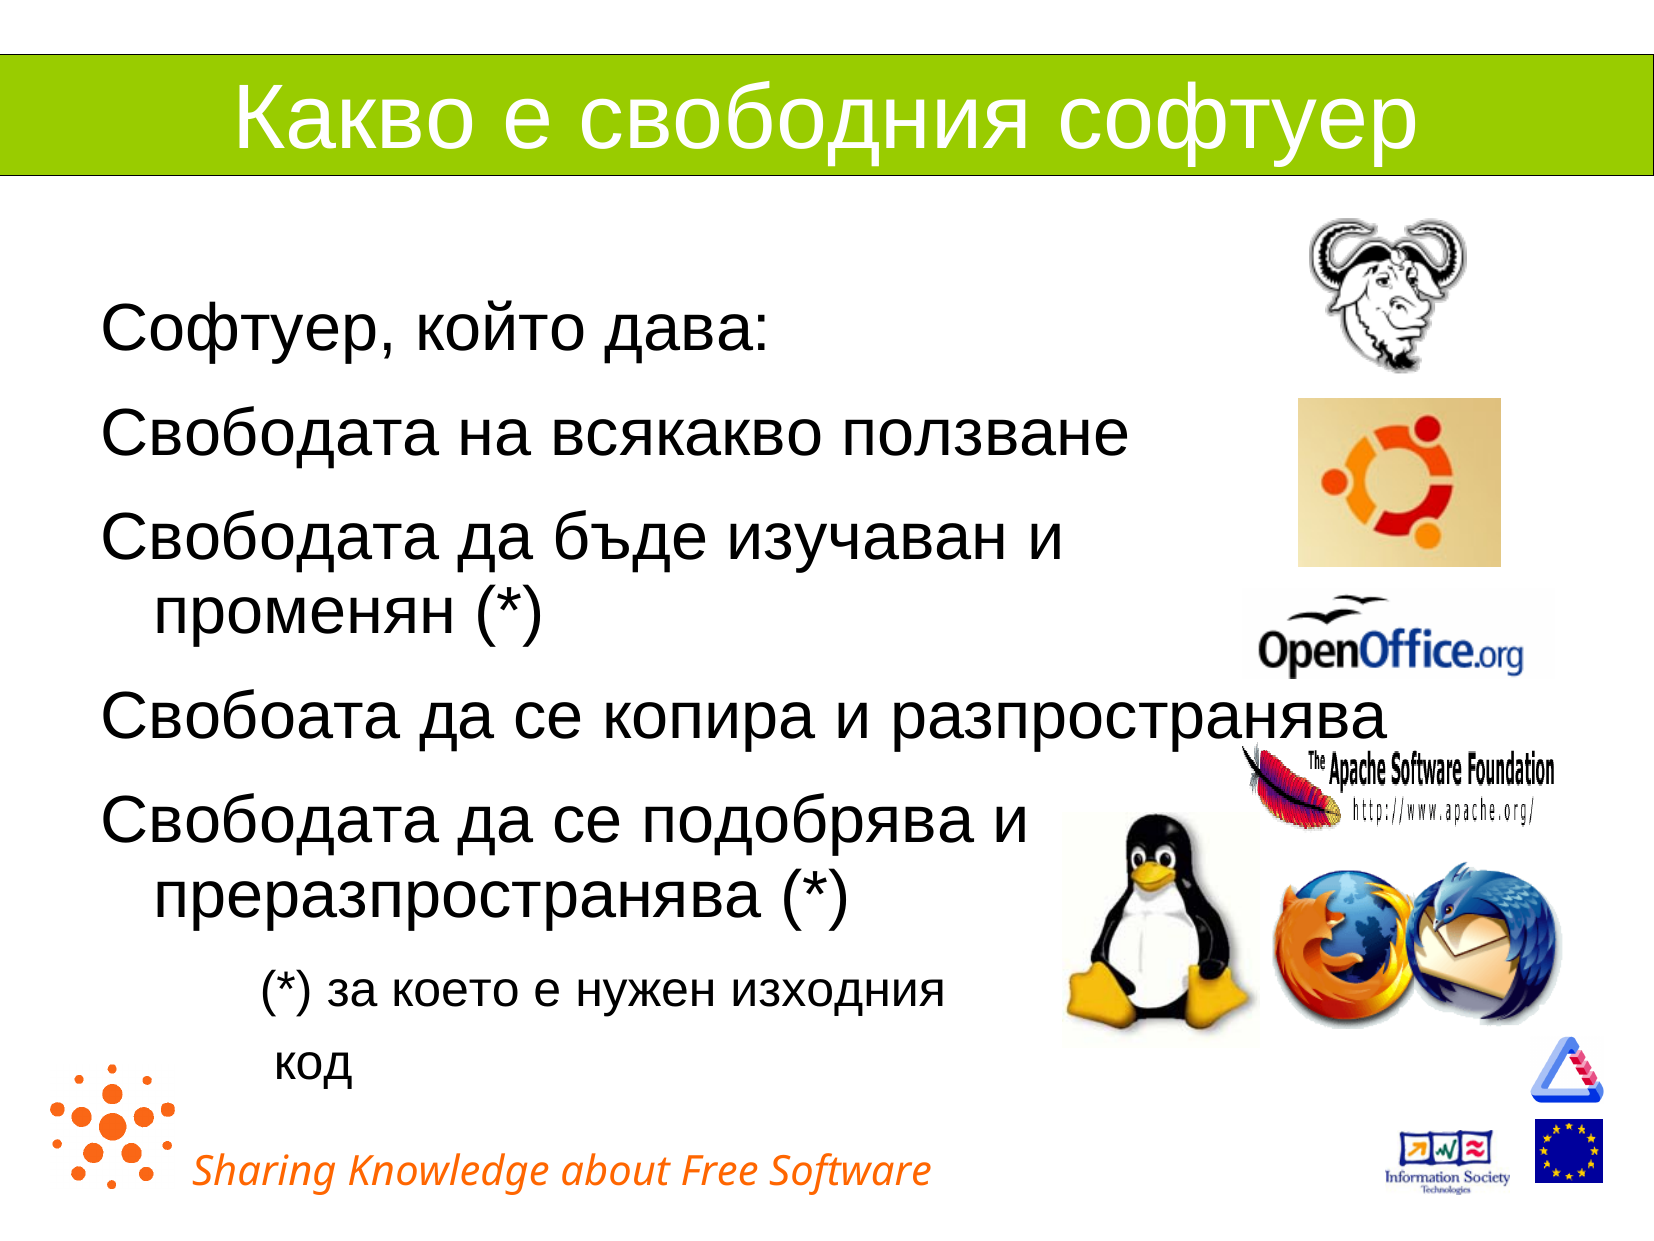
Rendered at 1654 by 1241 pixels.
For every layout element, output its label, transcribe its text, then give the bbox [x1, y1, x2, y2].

picture [1062, 741, 1573, 1049]
picture [1571, 1036, 1604, 1104]
picture [1309, 214, 1467, 380]
picture [50, 1064, 175, 1189]
picture [1535, 1119, 1603, 1183]
picture [1385, 1161, 1510, 1195]
picture [1242, 588, 1555, 680]
picture [1298, 398, 1501, 567]
title Какво е свободния софтуер [82, 59, 1571, 174]
list Софтуер, който дава: Свободата на всякакво ползване Свободата да бъде изучаван и променян (*) Свобоата да се копира и разпространява Свободата да се подобрява и преразпространява (*) (*) за което е нужен изходния код [82, 290, 1571, 1161]
